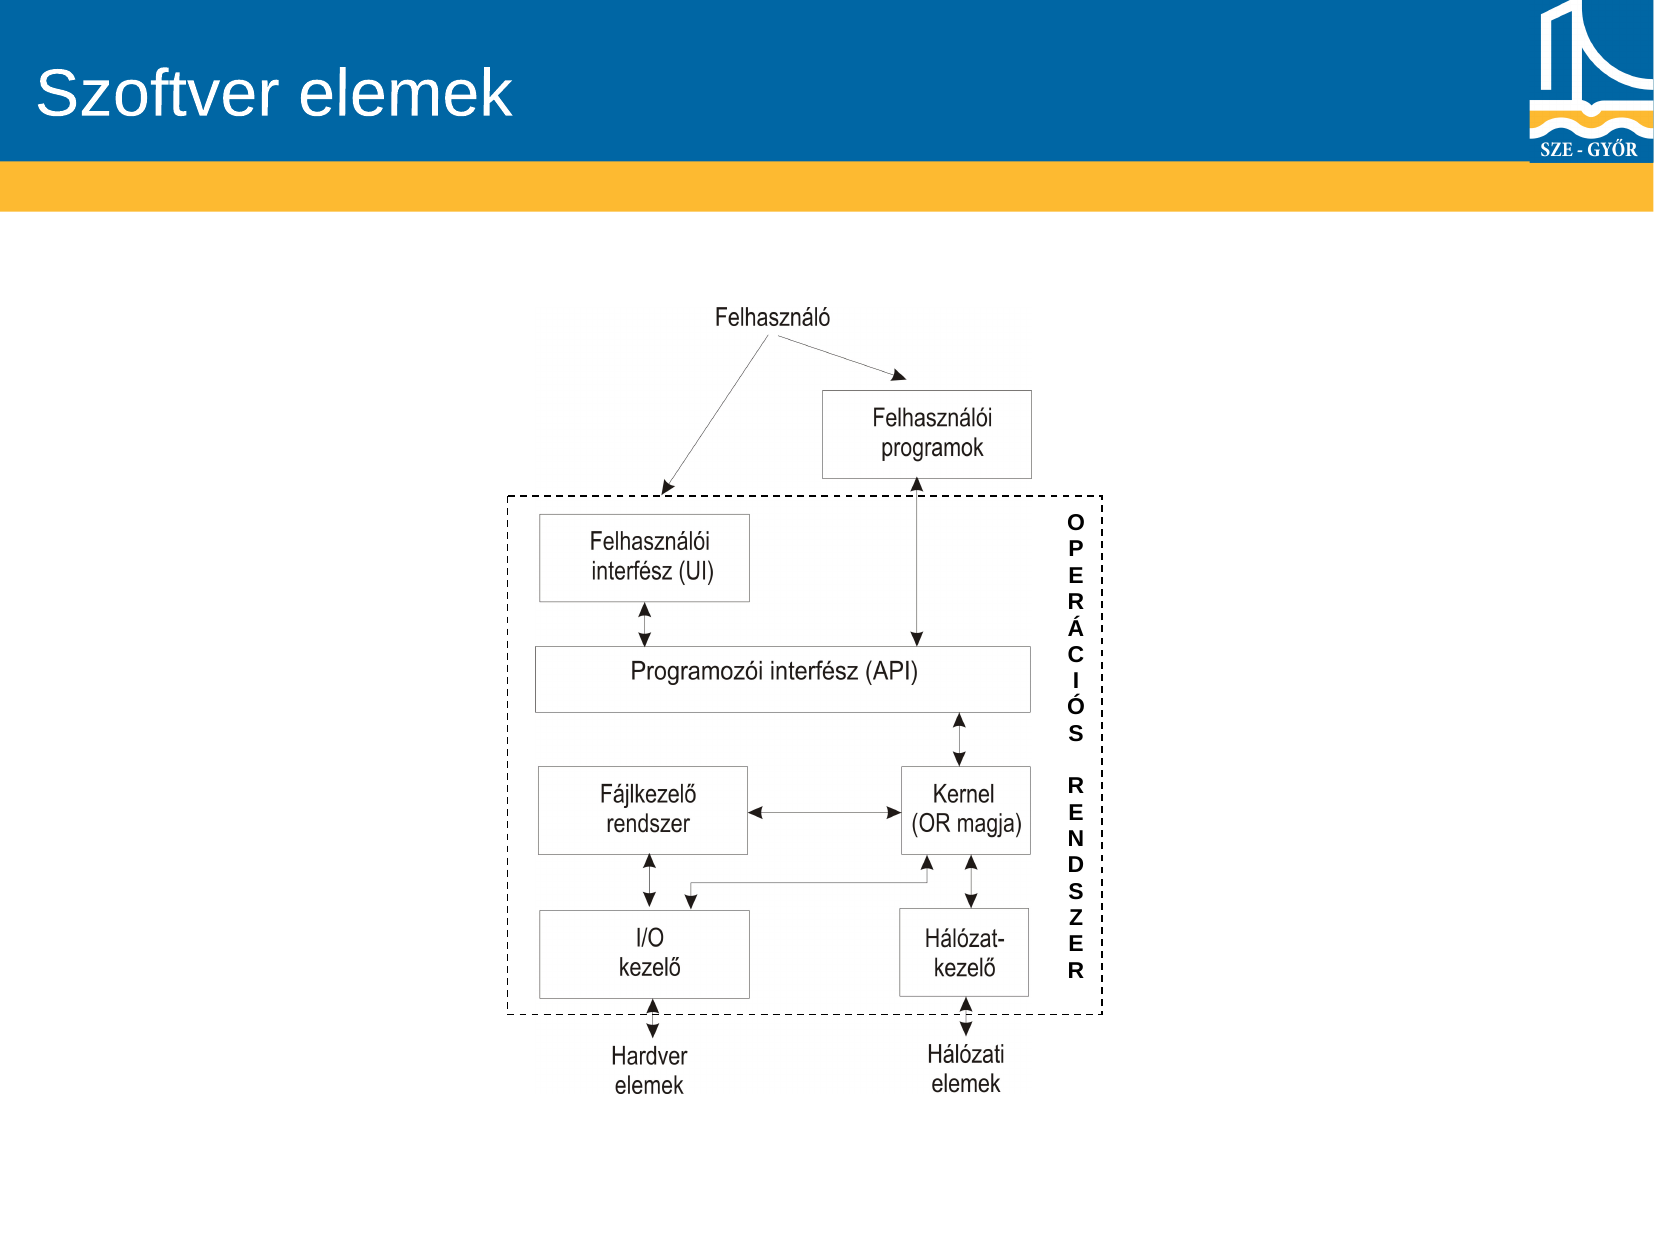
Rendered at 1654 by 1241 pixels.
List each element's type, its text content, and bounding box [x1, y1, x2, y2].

chart [506, 307, 1111, 1095]
text_box Szoftver elemek [34, 48, 1524, 144]
picture [1529, 0, 1654, 163]
